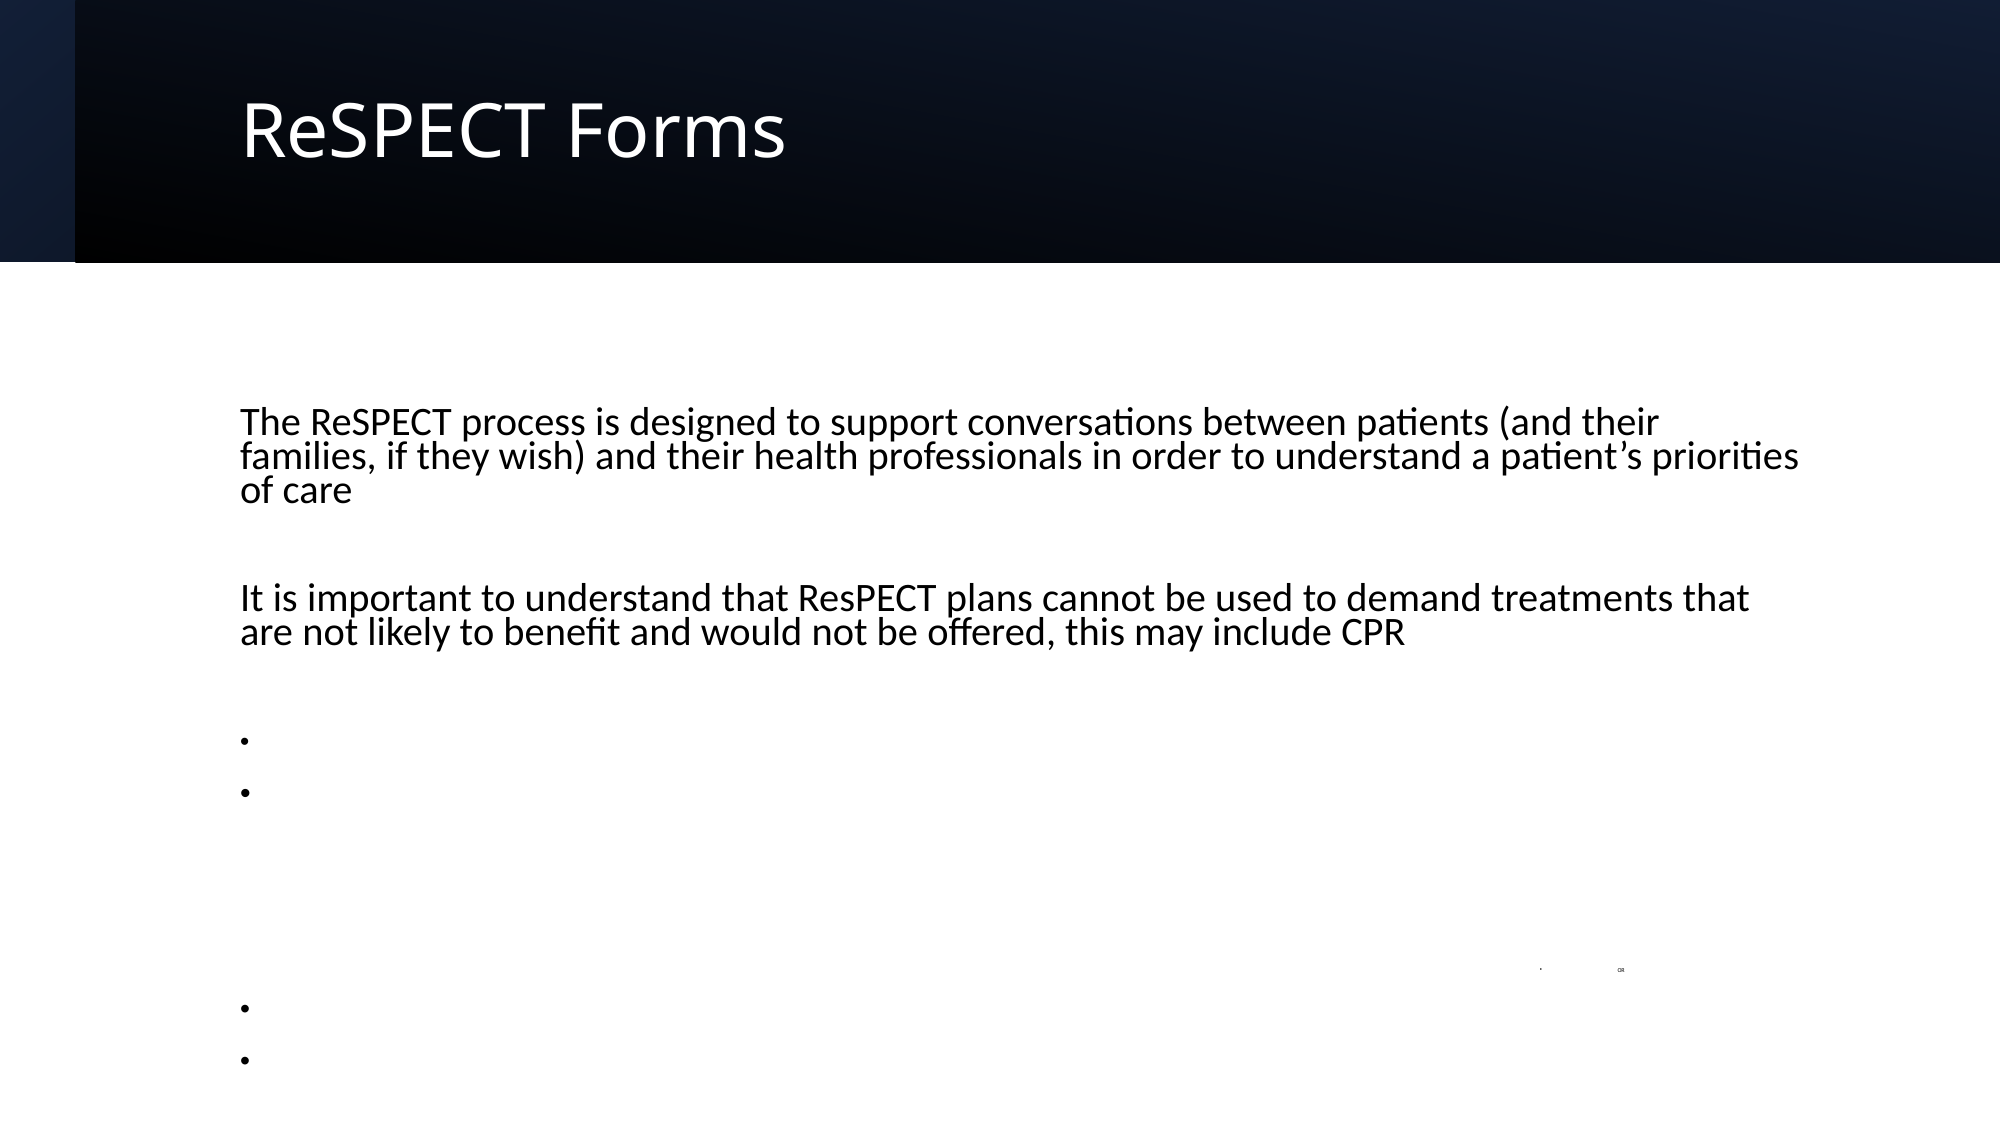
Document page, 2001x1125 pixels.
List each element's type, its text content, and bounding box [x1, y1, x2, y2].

title ReSPECT Forms [225, 48, 1849, 218]
list The ReSPECT process is designed to support conversations between patients (and their families, if they wish) and their health professionals in order to understand a patient’s priorities of care It is important to understand that ResPECT plans cannot be used to demand treatments that are not likely to benefit and would not be offered, this may include CPR OR [225, 331, 1821, 985]
text_box [0, 0, 2000, 1125]
